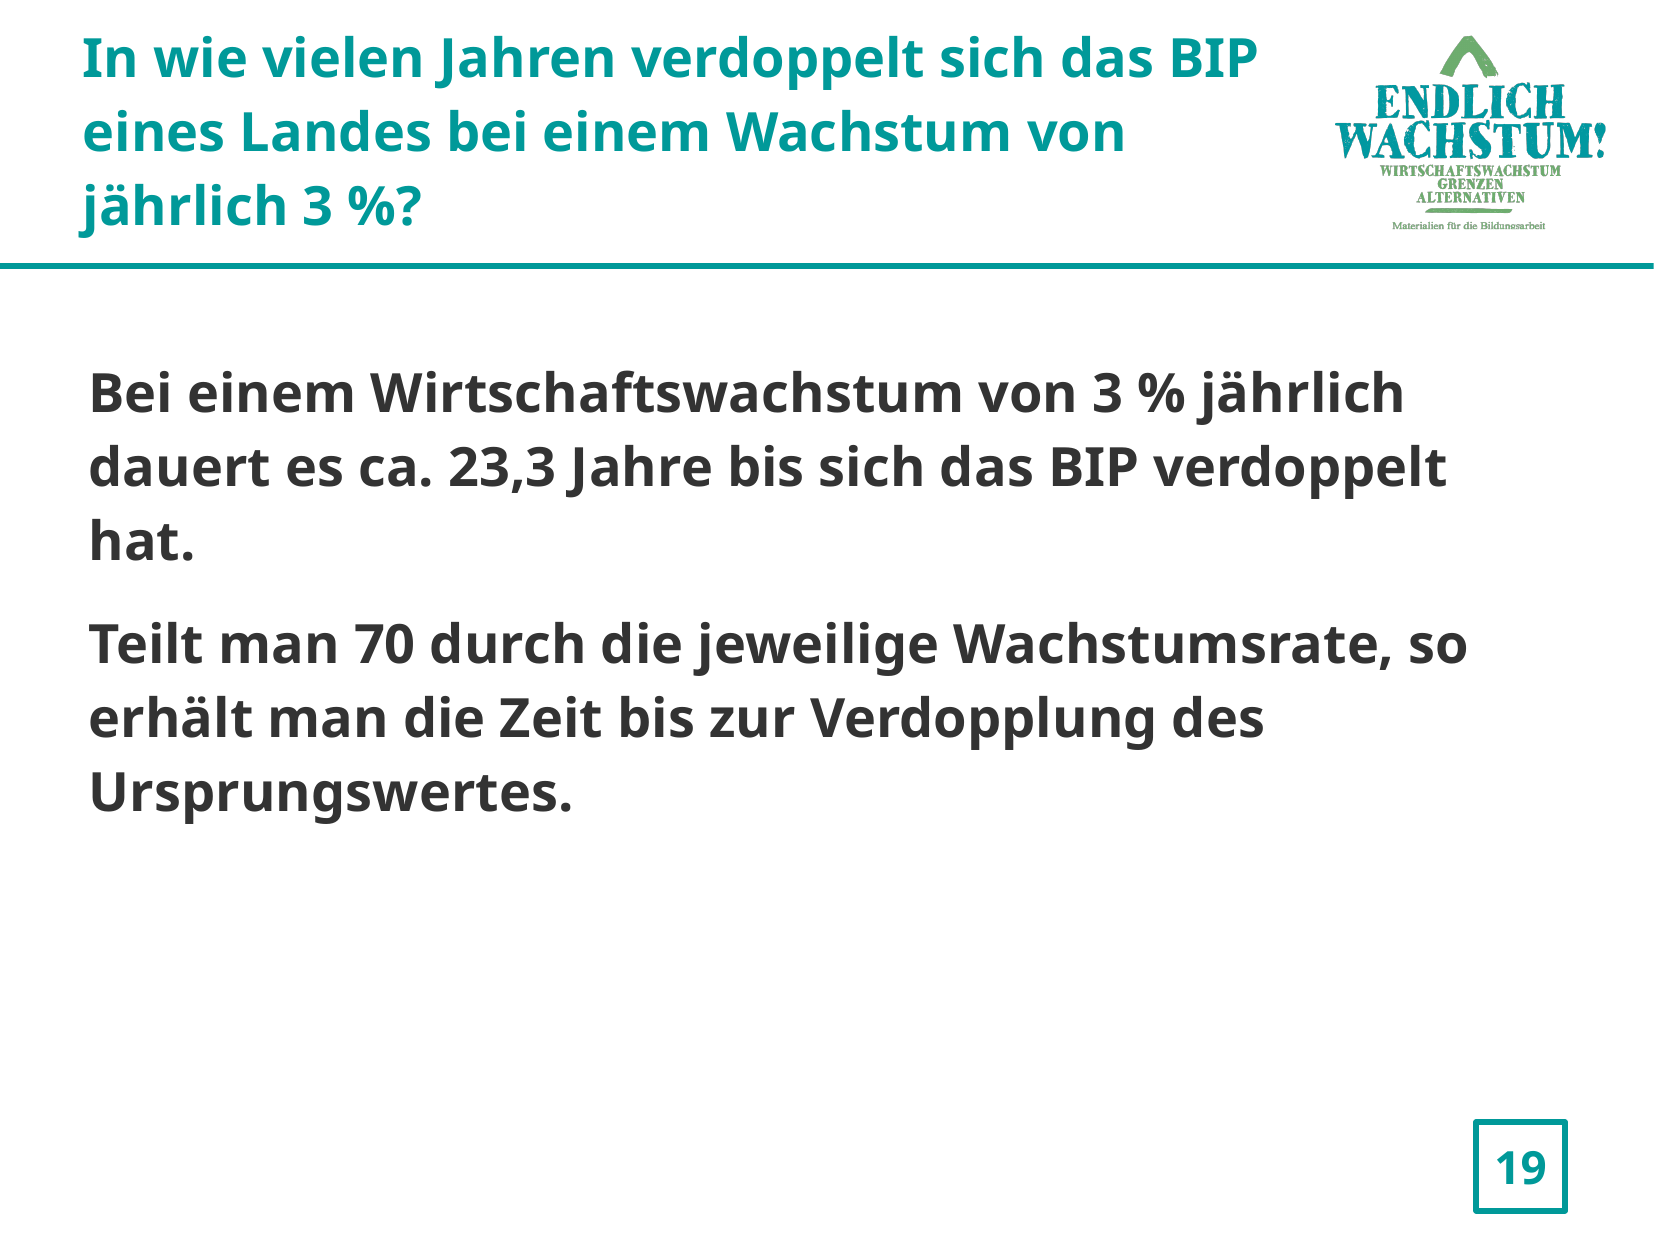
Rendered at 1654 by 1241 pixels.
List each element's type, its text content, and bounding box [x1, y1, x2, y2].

picture [1334, 35, 1607, 231]
title In wie vielen Jahren verdoppelt sich das BIP eines Landes bei einem Wachstum von jährlich 3 %? [82, 17, 1300, 317]
text_box Bei einem Wirtschaftswachstum von 3 % jährlich dauert es ca. 23,3 Jahre bis sich das BIP verdoppelt hat. Teilt man 70 durch die jeweilige Wachstumsrate, so erhält man die Zeit bis zur Verdopplung des Ursprungswertes. [88, 354, 1565, 1034]
list [82, 324, 1571, 1045]
